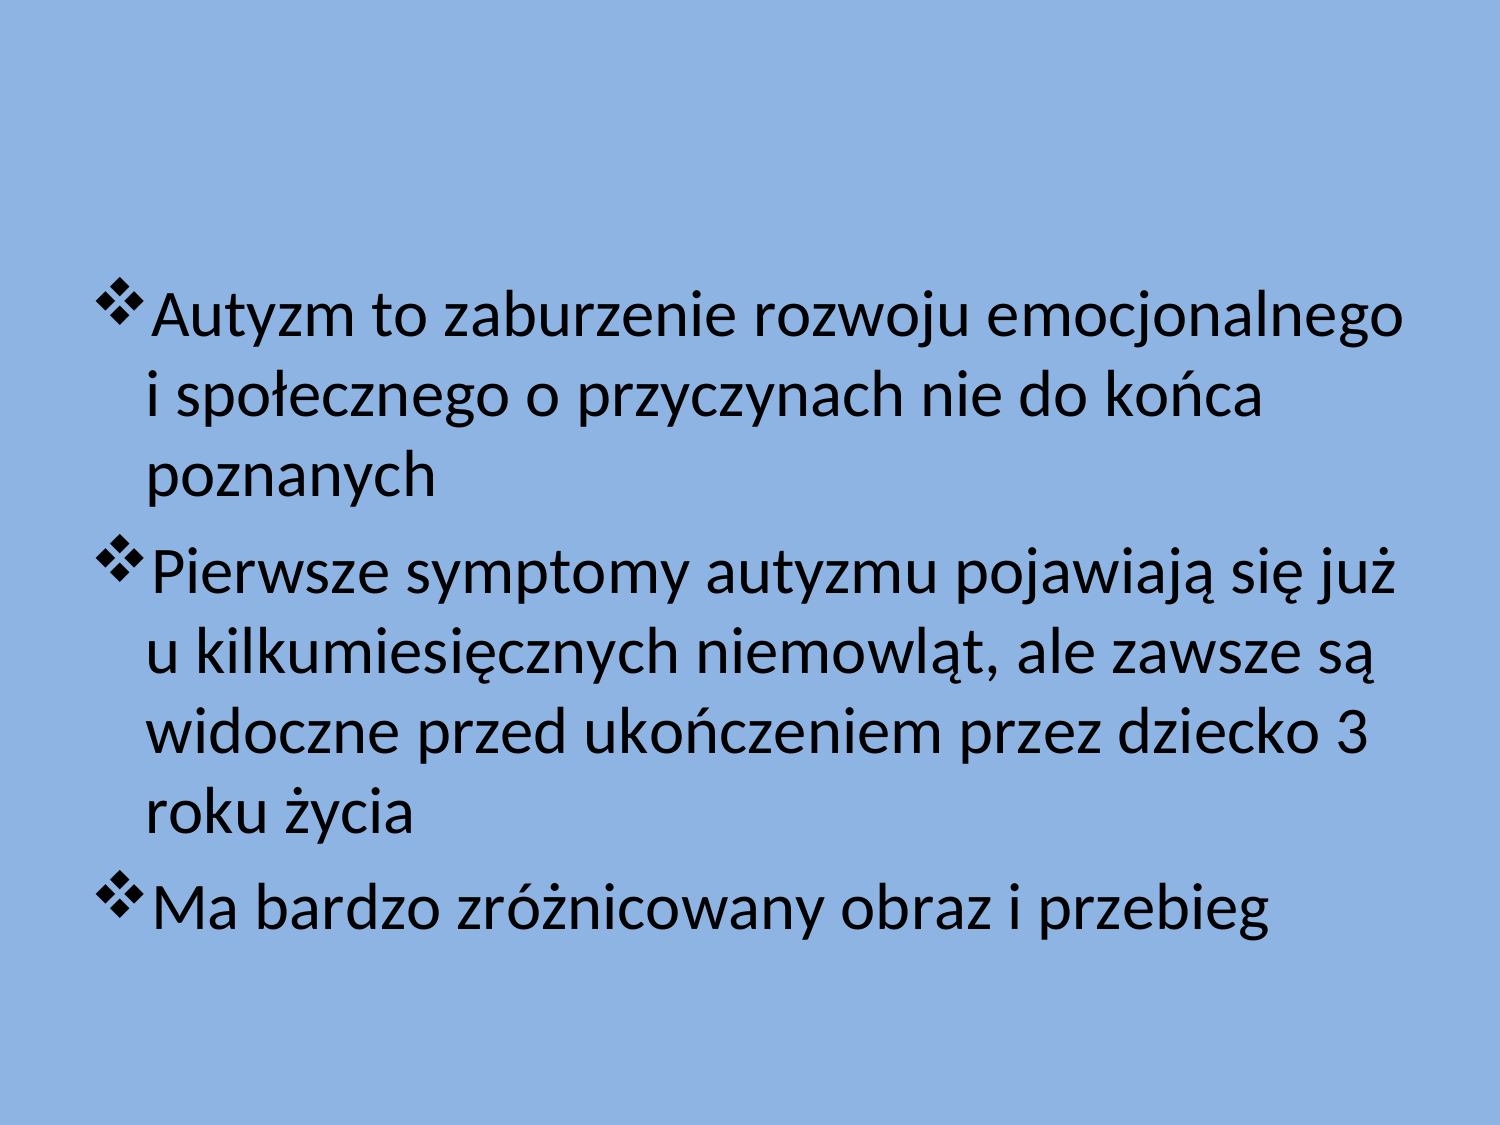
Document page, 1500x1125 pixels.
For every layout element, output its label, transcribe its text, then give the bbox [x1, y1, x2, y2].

text_box Autyzm to zaburzenie rozwoju emocjonalnego i społecznego o przyczynach nie do końca poznanych Pierwsze symptomy autyzmu pojawiają się już u kilkumiesięcznych niemowląt, ale zawsze są widoczne przed ukończeniem przez dziecko 3 roku życia Ma bardzo zróżnicowany obraz i przebieg [75, 262, 1426, 1005]
